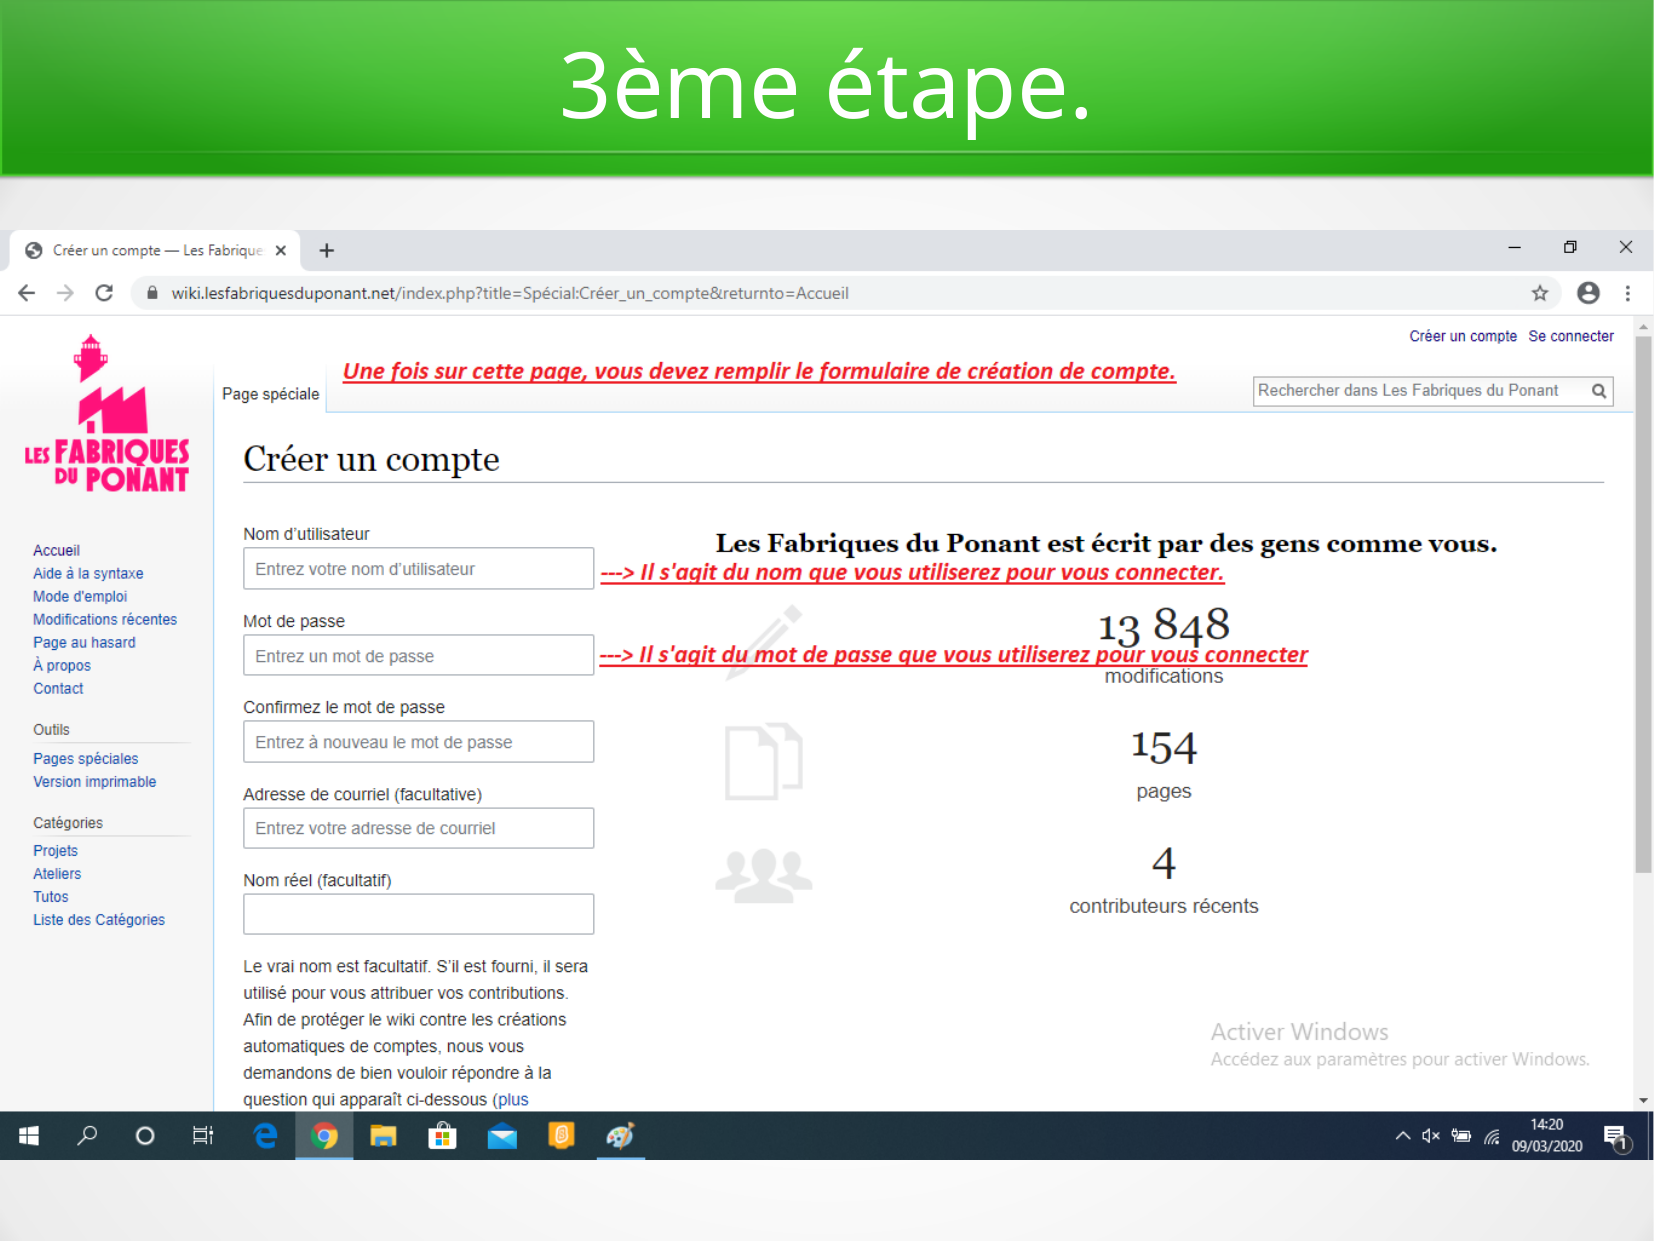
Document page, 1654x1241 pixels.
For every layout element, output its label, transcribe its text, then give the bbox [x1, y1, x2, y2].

title 3ème étape. [82, 11, 1571, 154]
picture [0, 0, 1654, 1241]
